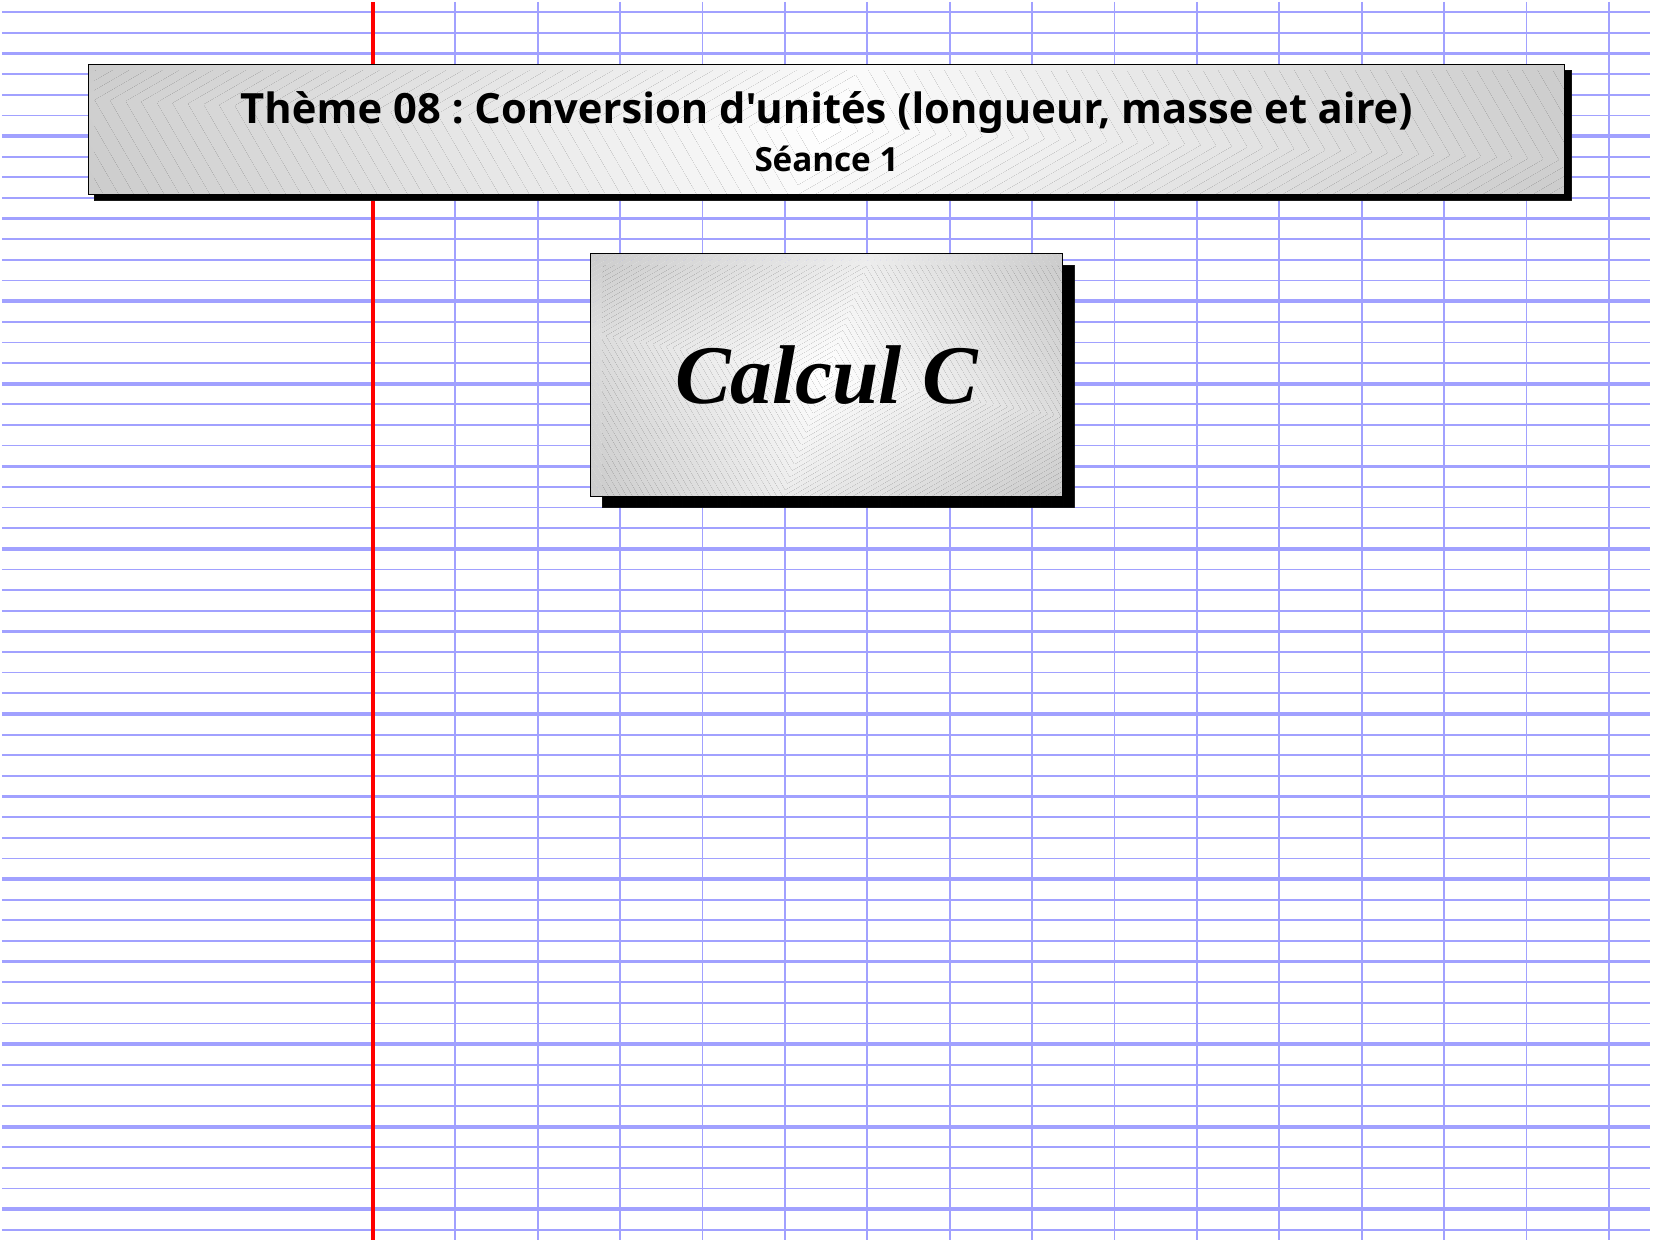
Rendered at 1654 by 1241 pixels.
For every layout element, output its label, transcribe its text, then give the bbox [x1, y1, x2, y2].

text_box Calcul C [590, 253, 1063, 497]
text_box Thème 08 : Conversion d'unités (longueur, masse et aire) Séance 1 [88, 64, 1565, 195]
picture [0, 0, 1654, 1241]
